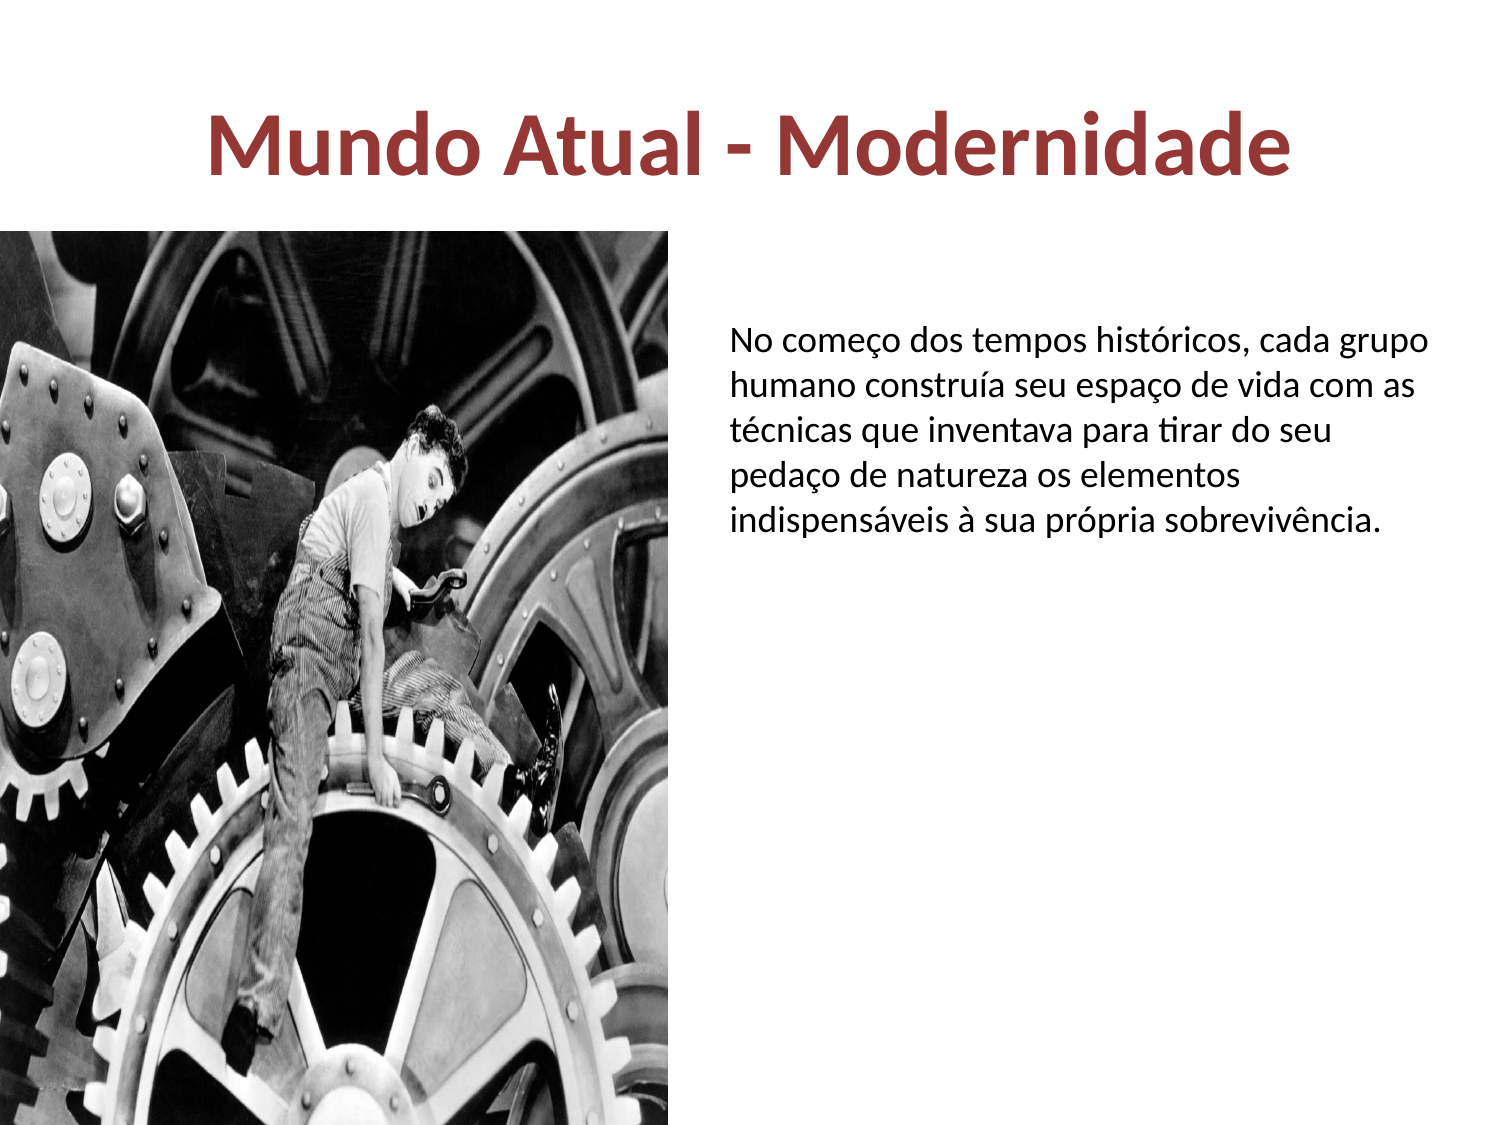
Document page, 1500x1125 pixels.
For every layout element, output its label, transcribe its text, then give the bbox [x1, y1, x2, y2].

picture [0, 231, 668, 1125]
title Mundo Atual - Modernidade [75, 45, 1425, 233]
list No começo dos tempos históricos, cada grupo humano construía seu espaço de vida com as técnicas que inventava para tirar do seu pedaço de natureza os elementos indispensáveis à sua própria sobrevivência. [714, 307, 1459, 1106]
